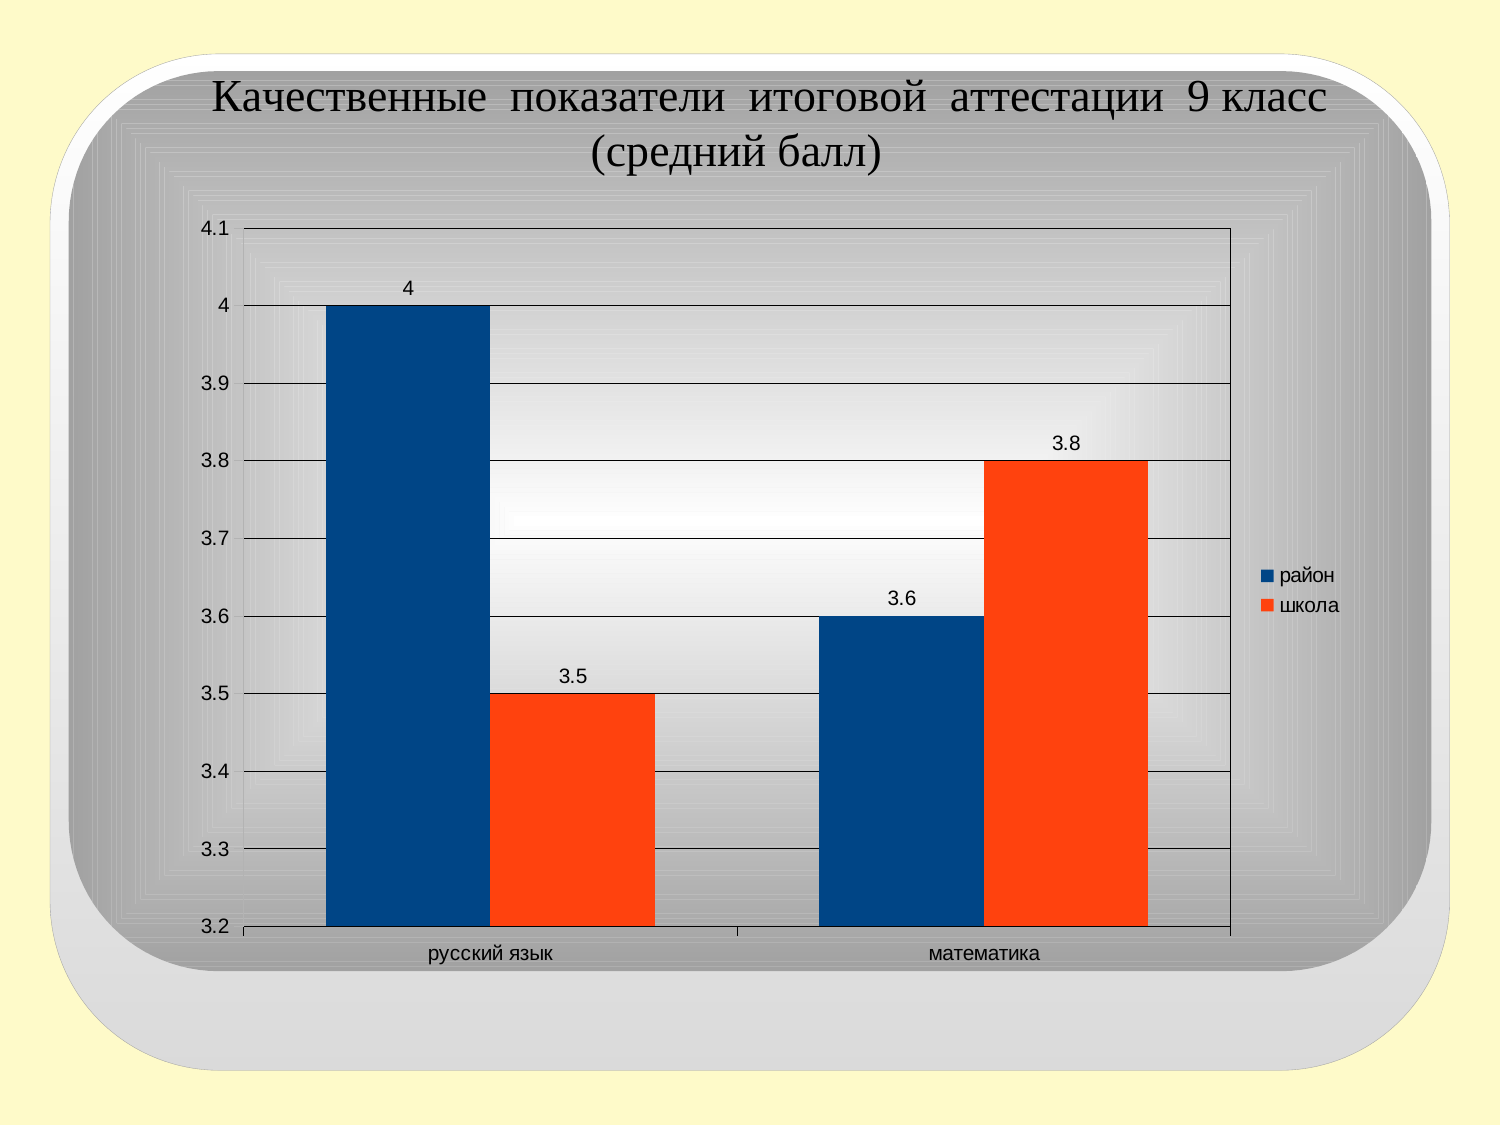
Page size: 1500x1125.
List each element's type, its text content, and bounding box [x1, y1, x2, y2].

chart [177, 200, 1359, 981]
text_box Качественные показатели итоговой аттестации 9 класс (средний балл) [70, 58, 1426, 1086]
